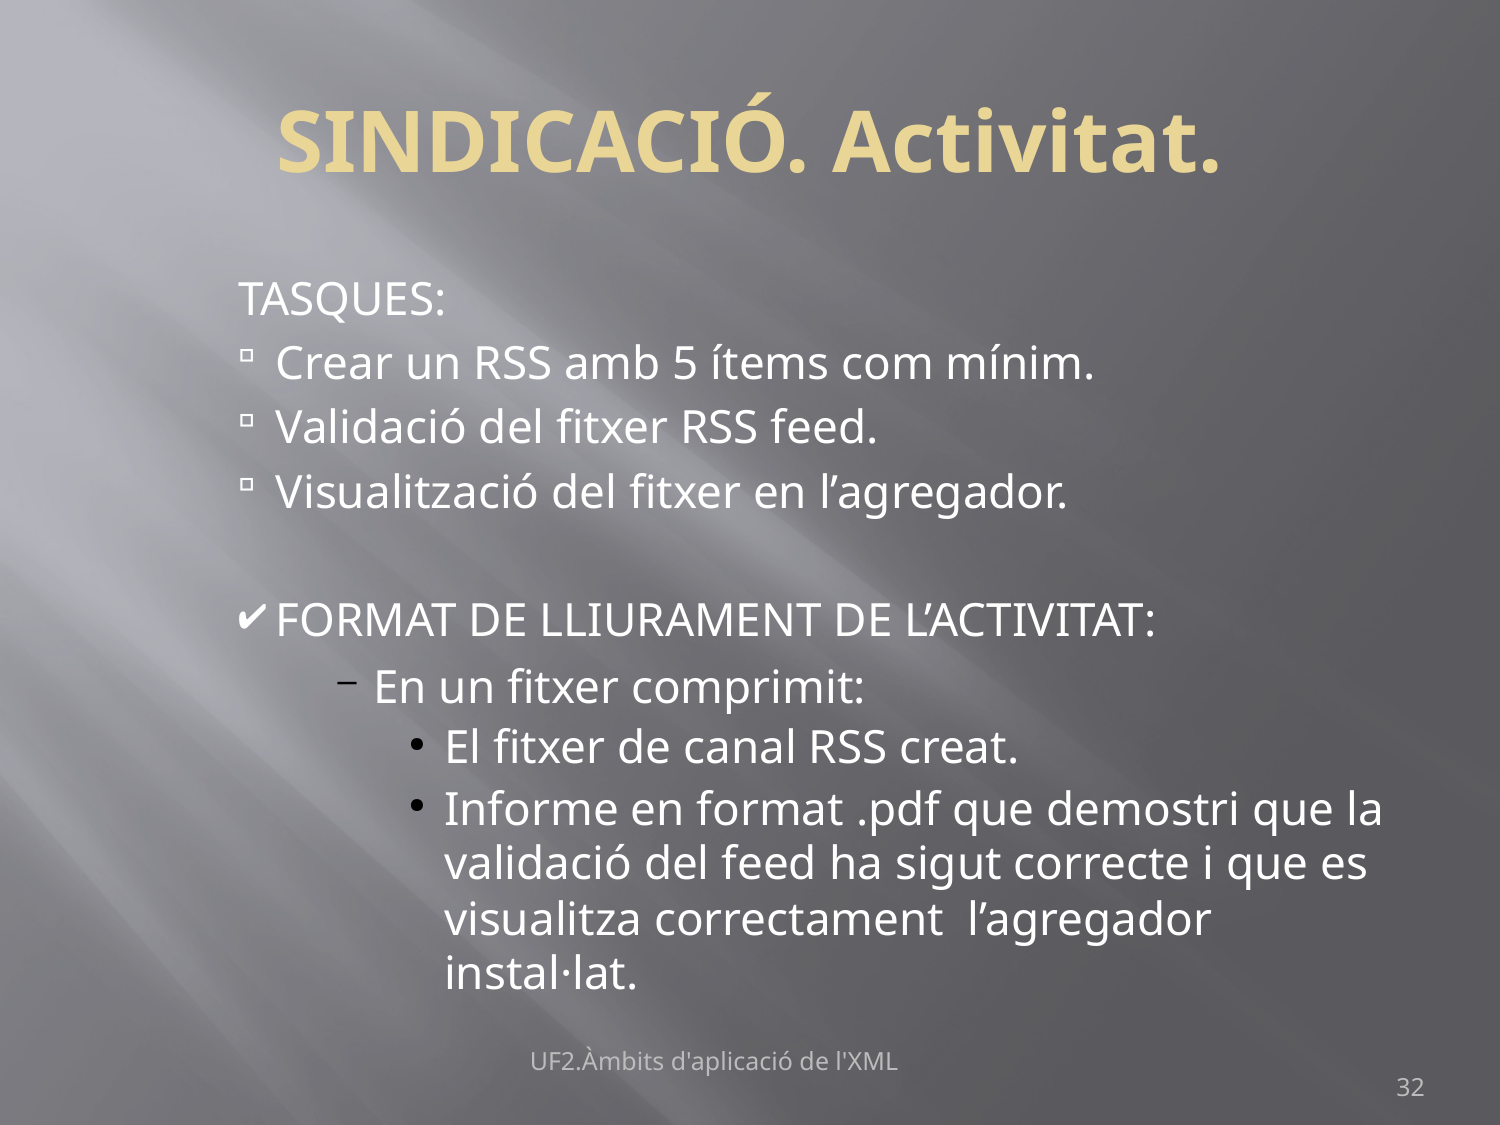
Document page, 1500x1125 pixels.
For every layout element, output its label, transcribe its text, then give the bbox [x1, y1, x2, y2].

footer UF2.Àmbits d'aplicació de l'XML [512, 1052, 988, 1113]
picture [0, 0, 1500, 1125]
title SINDICACIÓ. Activitat. [75, 45, 1425, 233]
slide_number <número> [1299, 1052, 1425, 1113]
list TASQUES: Crear un RSS amb 5 ítems com mínim. Validació del fitxer RSS feed. Visualització del fitxer en l’agregador. FORMAT DE LLIURAMENT DE L’ACTIVITAT: En un fitxer comprimit: El fitxer de canal RSS creat. Informe en format .pdf que demostri que la validació del feed ha sigut correcte i que es visualitza correctament l’agregador instal·lat. [75, 262, 1425, 1035]
